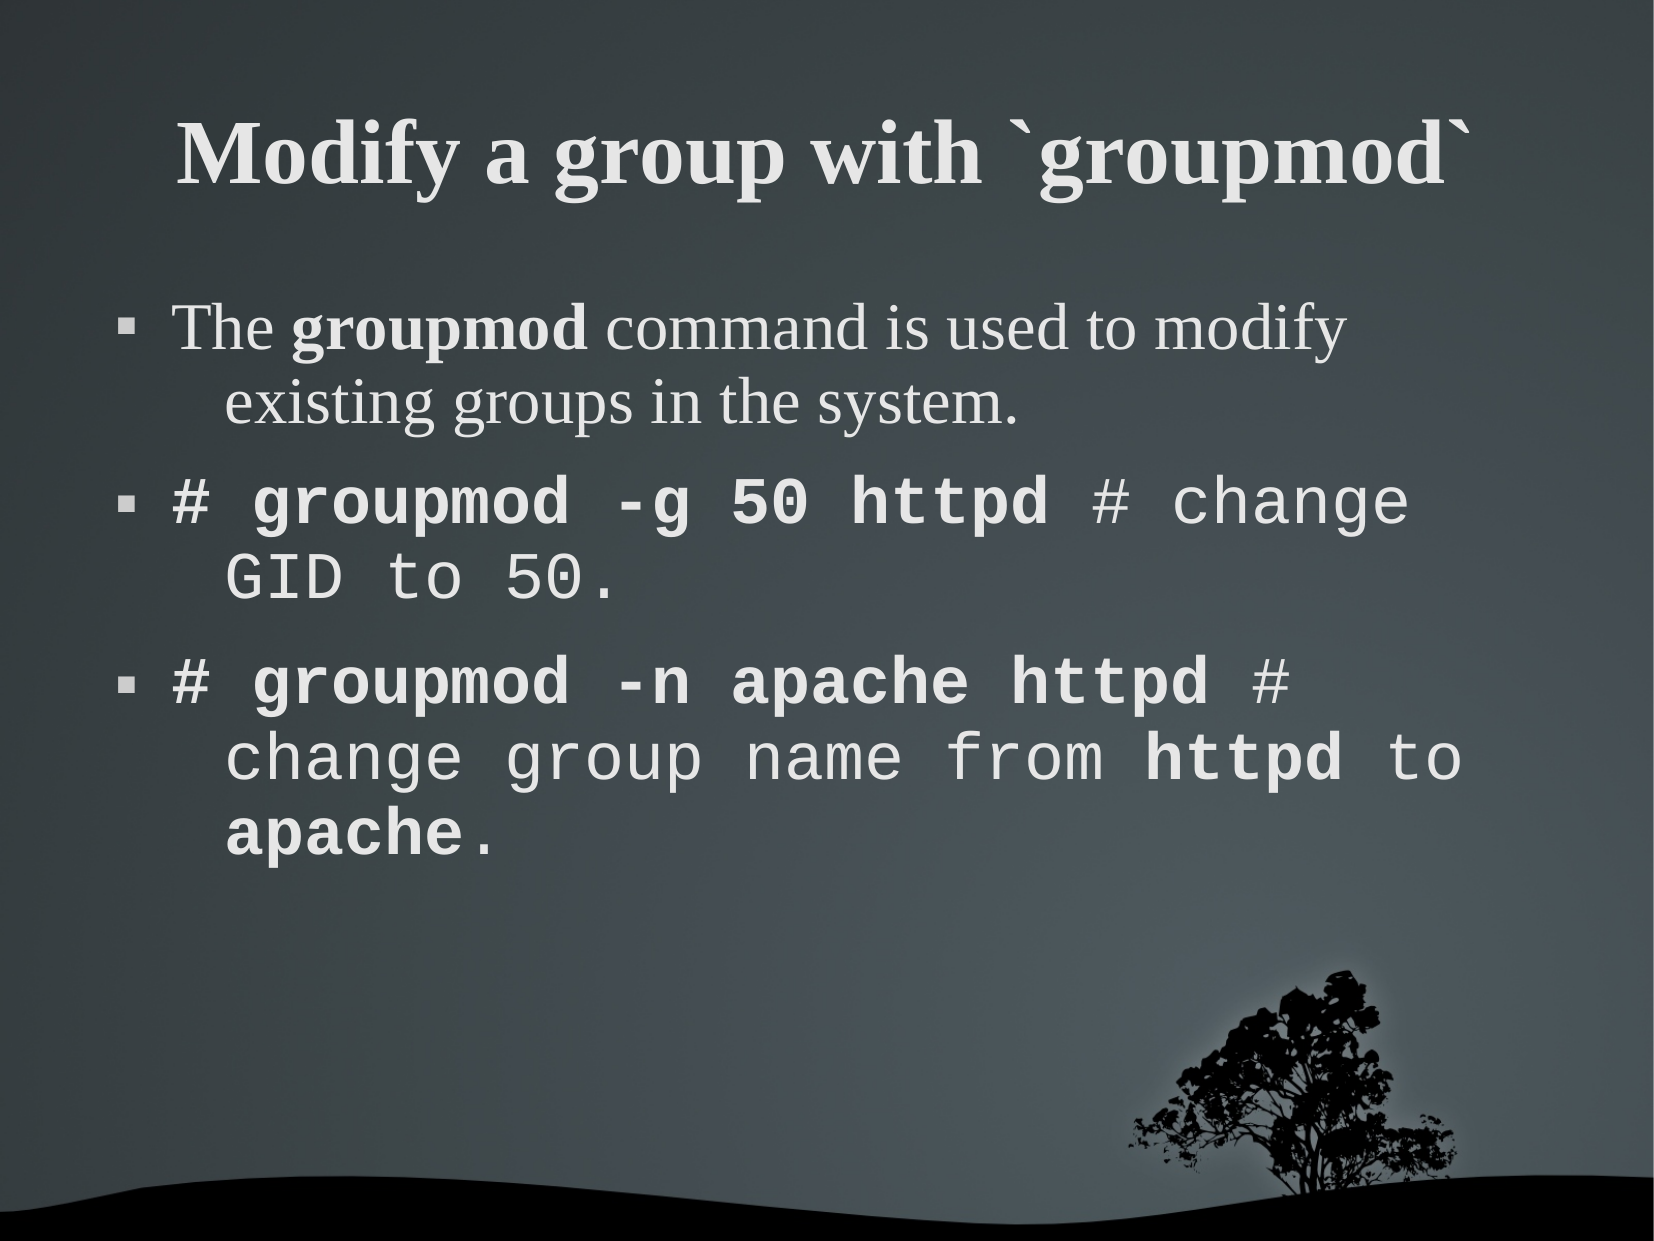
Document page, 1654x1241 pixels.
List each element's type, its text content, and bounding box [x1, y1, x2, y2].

picture [0, 0, 1654, 1241]
list The groupmod command is used to modify existing groups in the system. # groupmod -g 50 httpd # change GID to 50. # groupmod -n apache httpd # change group name from httpd to apache. [82, 290, 1571, 1109]
title Modify a group with `groupmod` [82, 49, 1571, 257]
